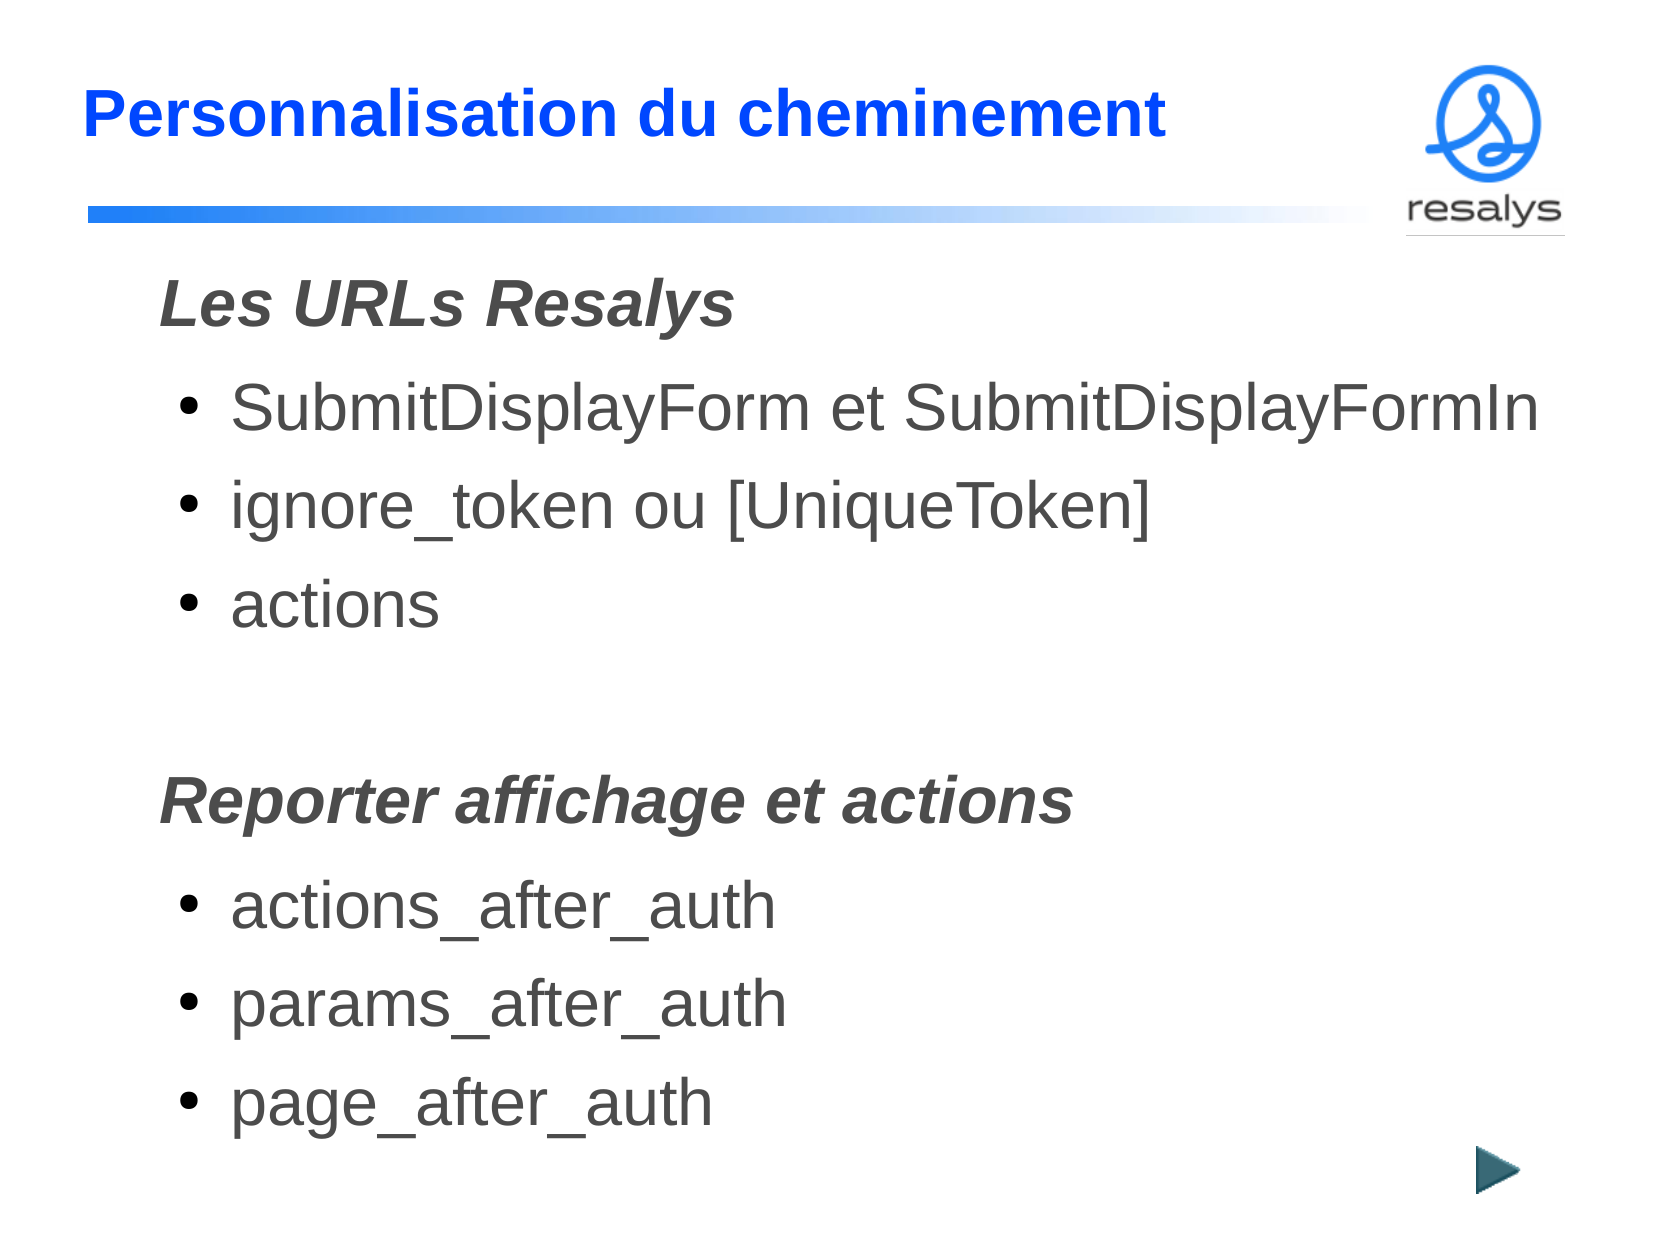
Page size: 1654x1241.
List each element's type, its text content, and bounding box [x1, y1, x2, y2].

picture [88, 58, 1565, 237]
picture [1476, 1146, 1524, 1194]
title Personnalisation du cheminement [82, 49, 1359, 178]
list Les URLs Resalys SubmitDisplayForm et SubmitDisplayFormIn ignore_token ou [UniqueToken] actions Reporter affichage et actions actions_after_auth params_after_auth page_after_auth [88, 265, 1571, 1140]
